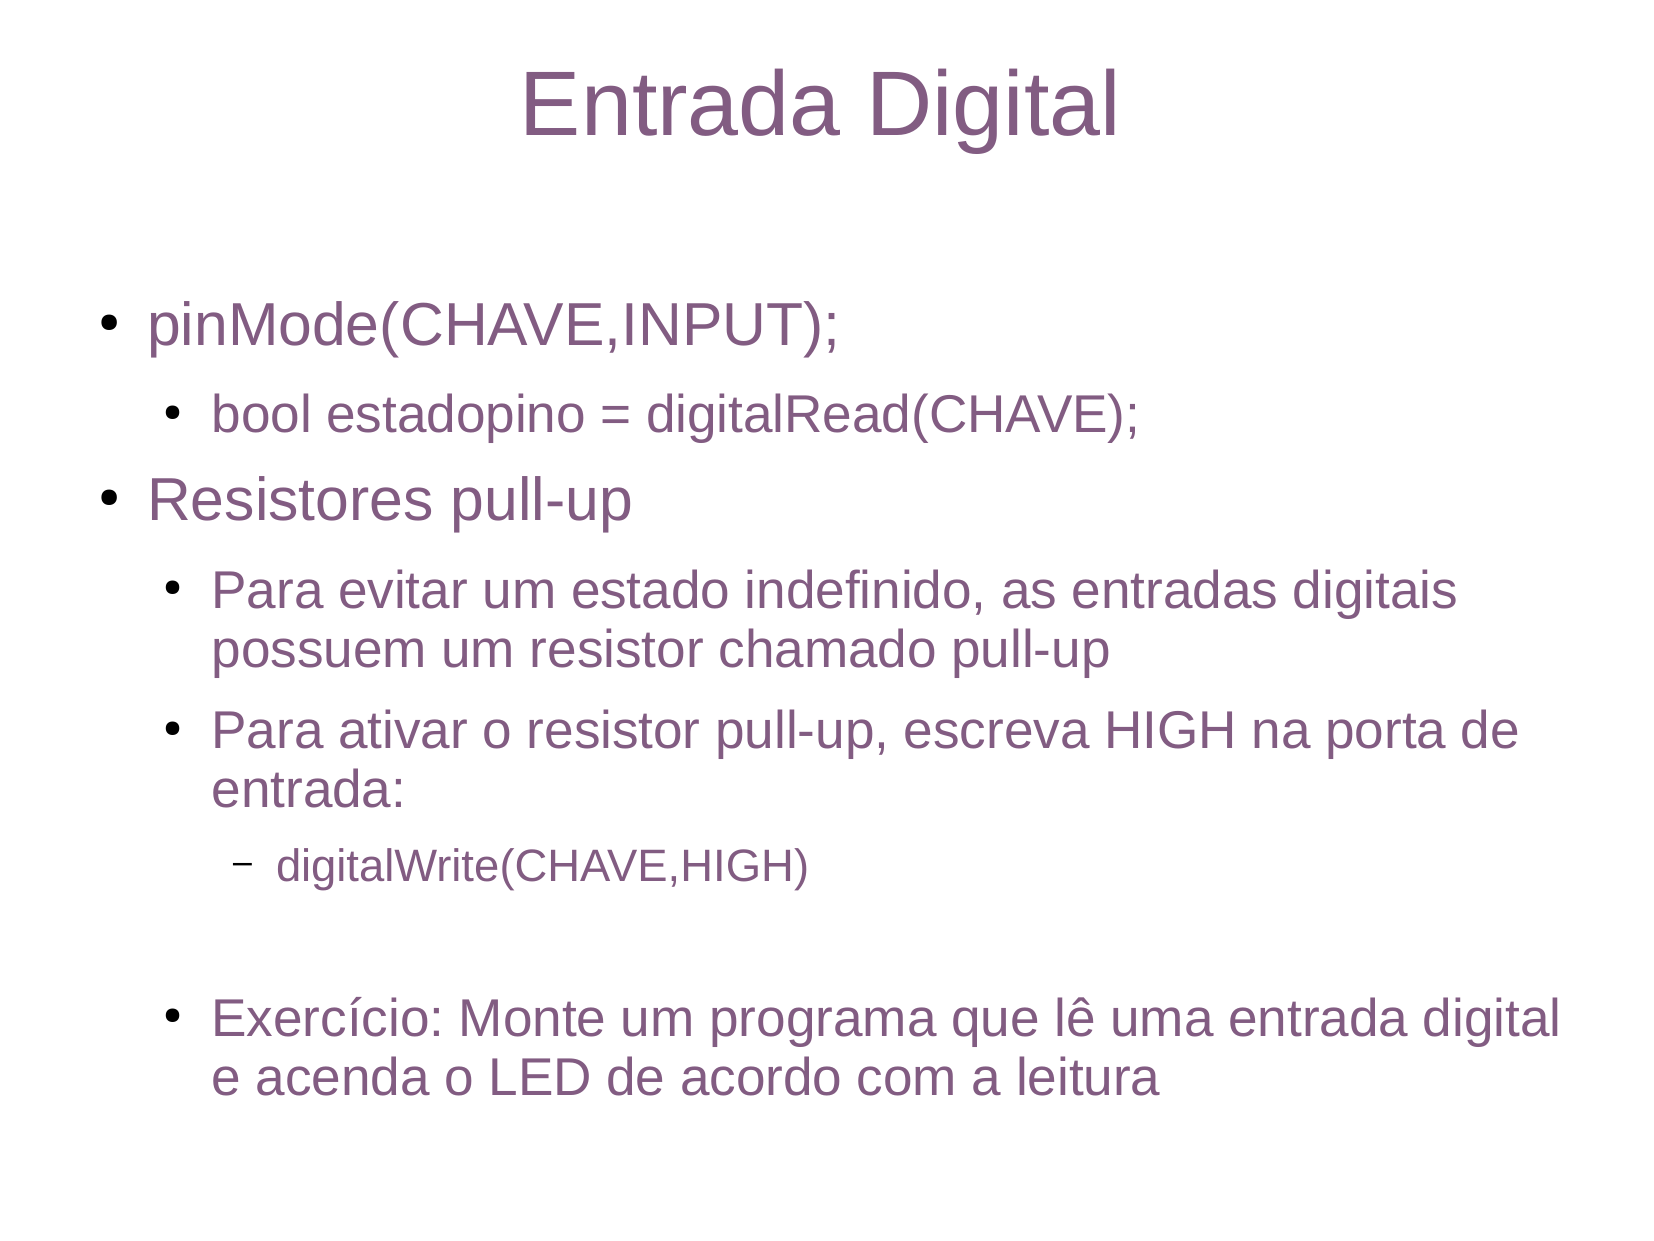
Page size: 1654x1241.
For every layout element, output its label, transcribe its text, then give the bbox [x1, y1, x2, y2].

title Entrada Digital [76, 0, 1565, 208]
list pinMode(CHAVE,INPUT); bool estadopino = digitalRead(CHAVE); Resistores pull-up Para evitar um estado indefinido, as entradas digitais possuem um resistor chamado pull-up Para ativar o resistor pull-up, escreva HIGH na porta de entrada: digitalWrite(CHAVE,HIGH) Exercício: Monte um programa que lê uma entrada digital e acenda o LED de acordo com a leitura [82, 290, 1571, 1109]
